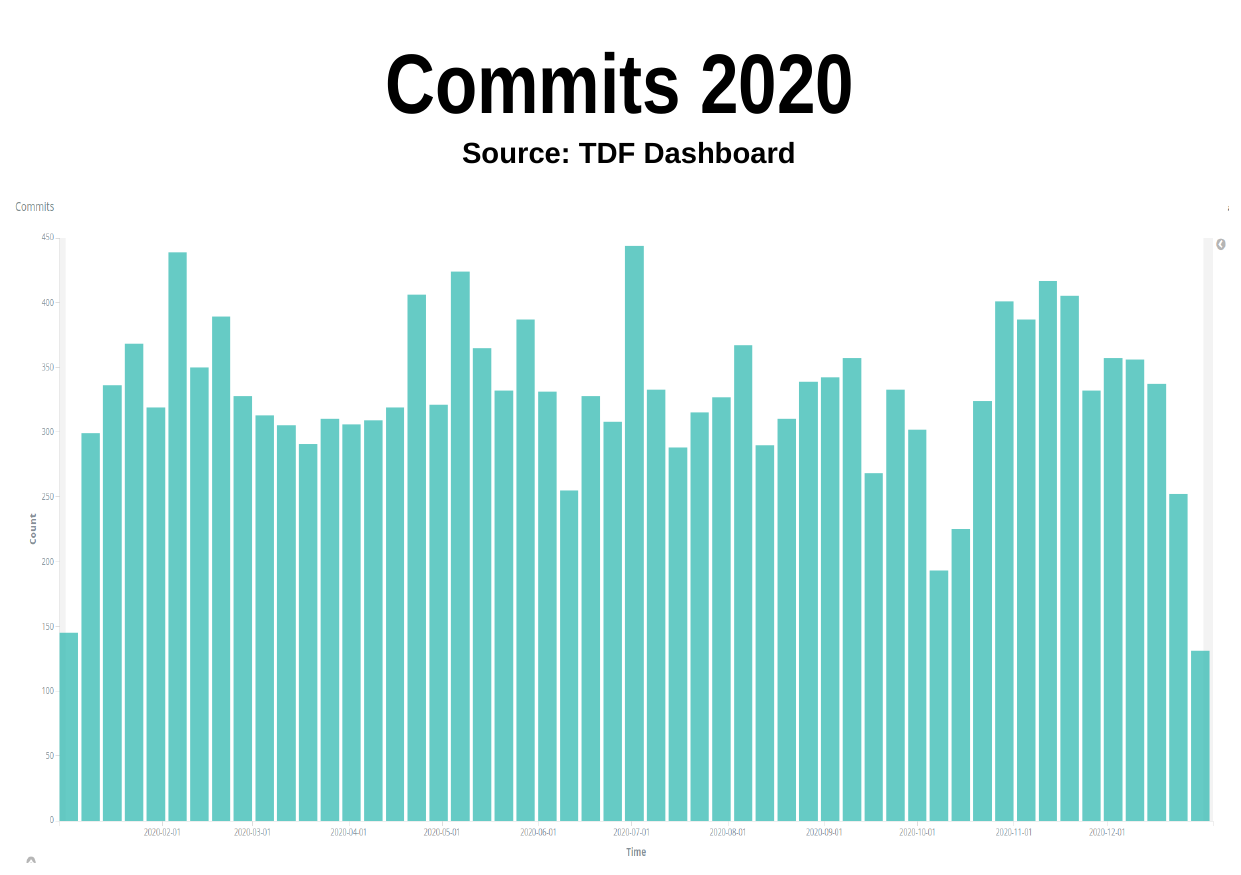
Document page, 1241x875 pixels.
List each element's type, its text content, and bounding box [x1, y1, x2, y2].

text_box Source: TDF Dashboard [447, 130, 812, 184]
title Commits 2020 [11, 12, 1229, 155]
picture [11, 192, 1229, 863]
